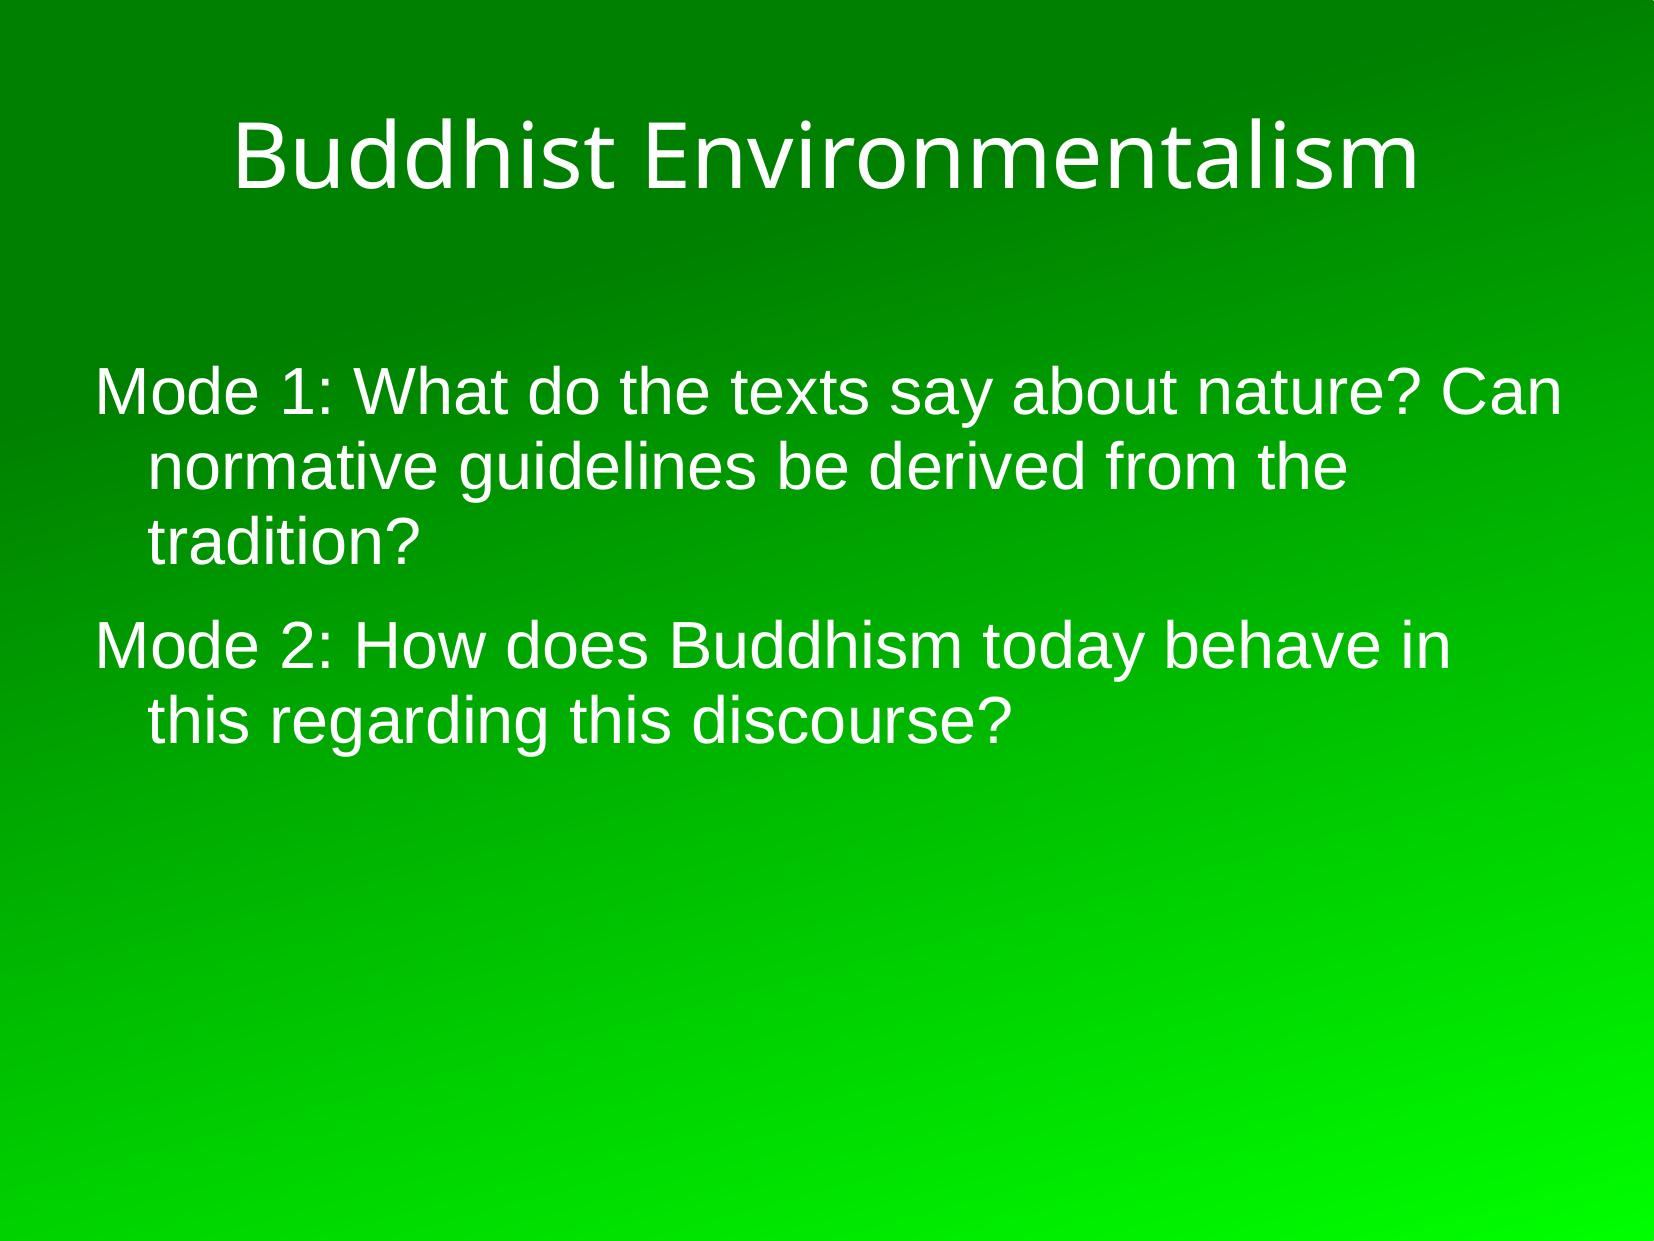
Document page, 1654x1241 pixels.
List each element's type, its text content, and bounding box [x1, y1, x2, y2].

title Buddhist Environmentalism [82, 56, 1571, 250]
list Mode 1: What do the texts say about nature? Can normative guidelines be derived from the tradition? Mode 2: How does Buddhism today behave in this regarding this discourse? [76, 354, 1565, 1159]
